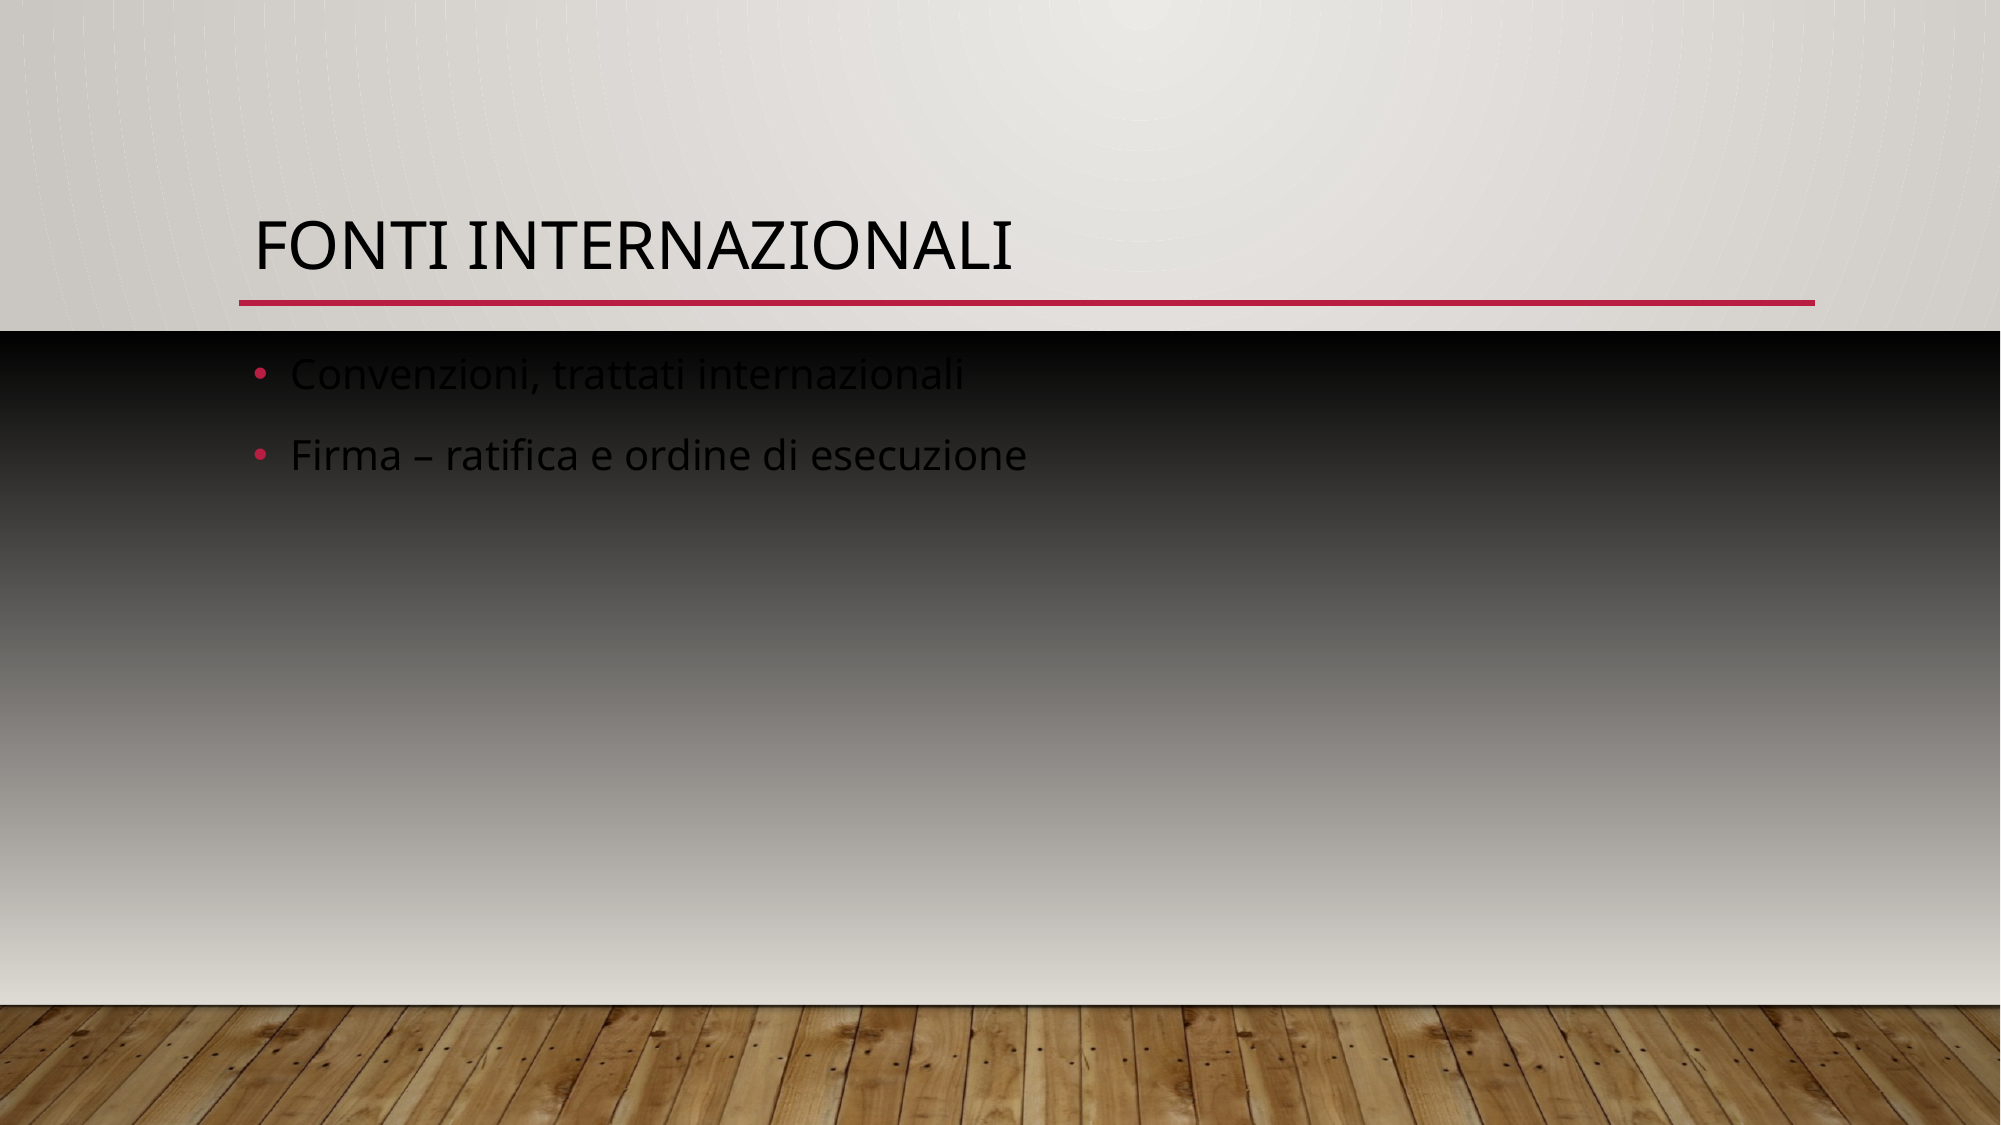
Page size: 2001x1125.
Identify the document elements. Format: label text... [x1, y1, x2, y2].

title Fonti internazionali [238, 131, 1814, 305]
list Convenzioni, trattati internazionali Firma – ratifica e ordine di esecuzione [238, 330, 1814, 897]
